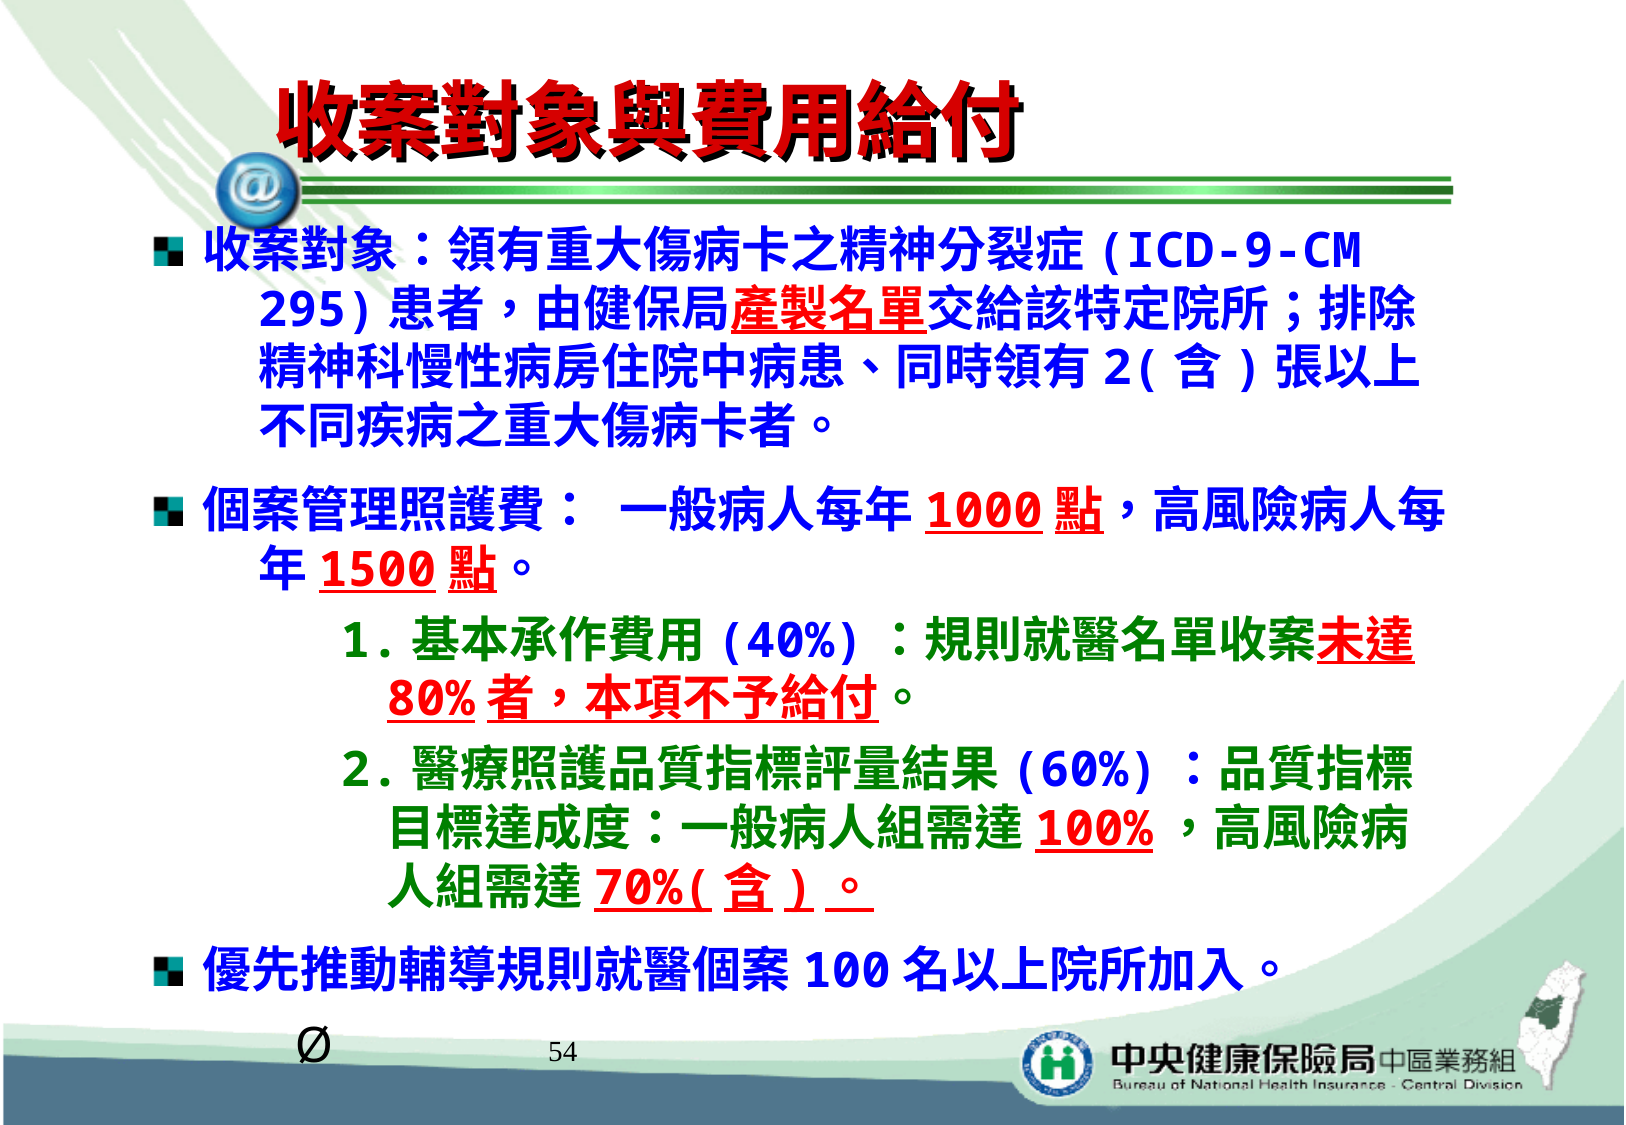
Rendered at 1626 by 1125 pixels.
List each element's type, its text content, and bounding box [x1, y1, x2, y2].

list 收案對象：領有重大傷病卡之精神分裂症(ICD-9-CM 295)患者，由健保局產製名單交給該特定院所；排除精神科慢性病房住院中病患、同時領有2(含)張以上不同疾病之重大傷病卡者。 個案管理照護費： 一般病人每年1000點，高風險病人每年1500點。 1.基本承作費用(40%)：規則就醫名單收案未達80%者，本項不予給付。 2.醫療照護品質指標評量結果(60%)：品質指標目標達成度：一般病人組需達100%，高風險病人組需達70%(含)。 優先推動輔導規則就醫個案100名以上院所加入。 [132, 210, 1466, 1008]
text_box [533, 1025, 872, 1101]
title 收案對象與費用給付 [257, 23, 1625, 211]
